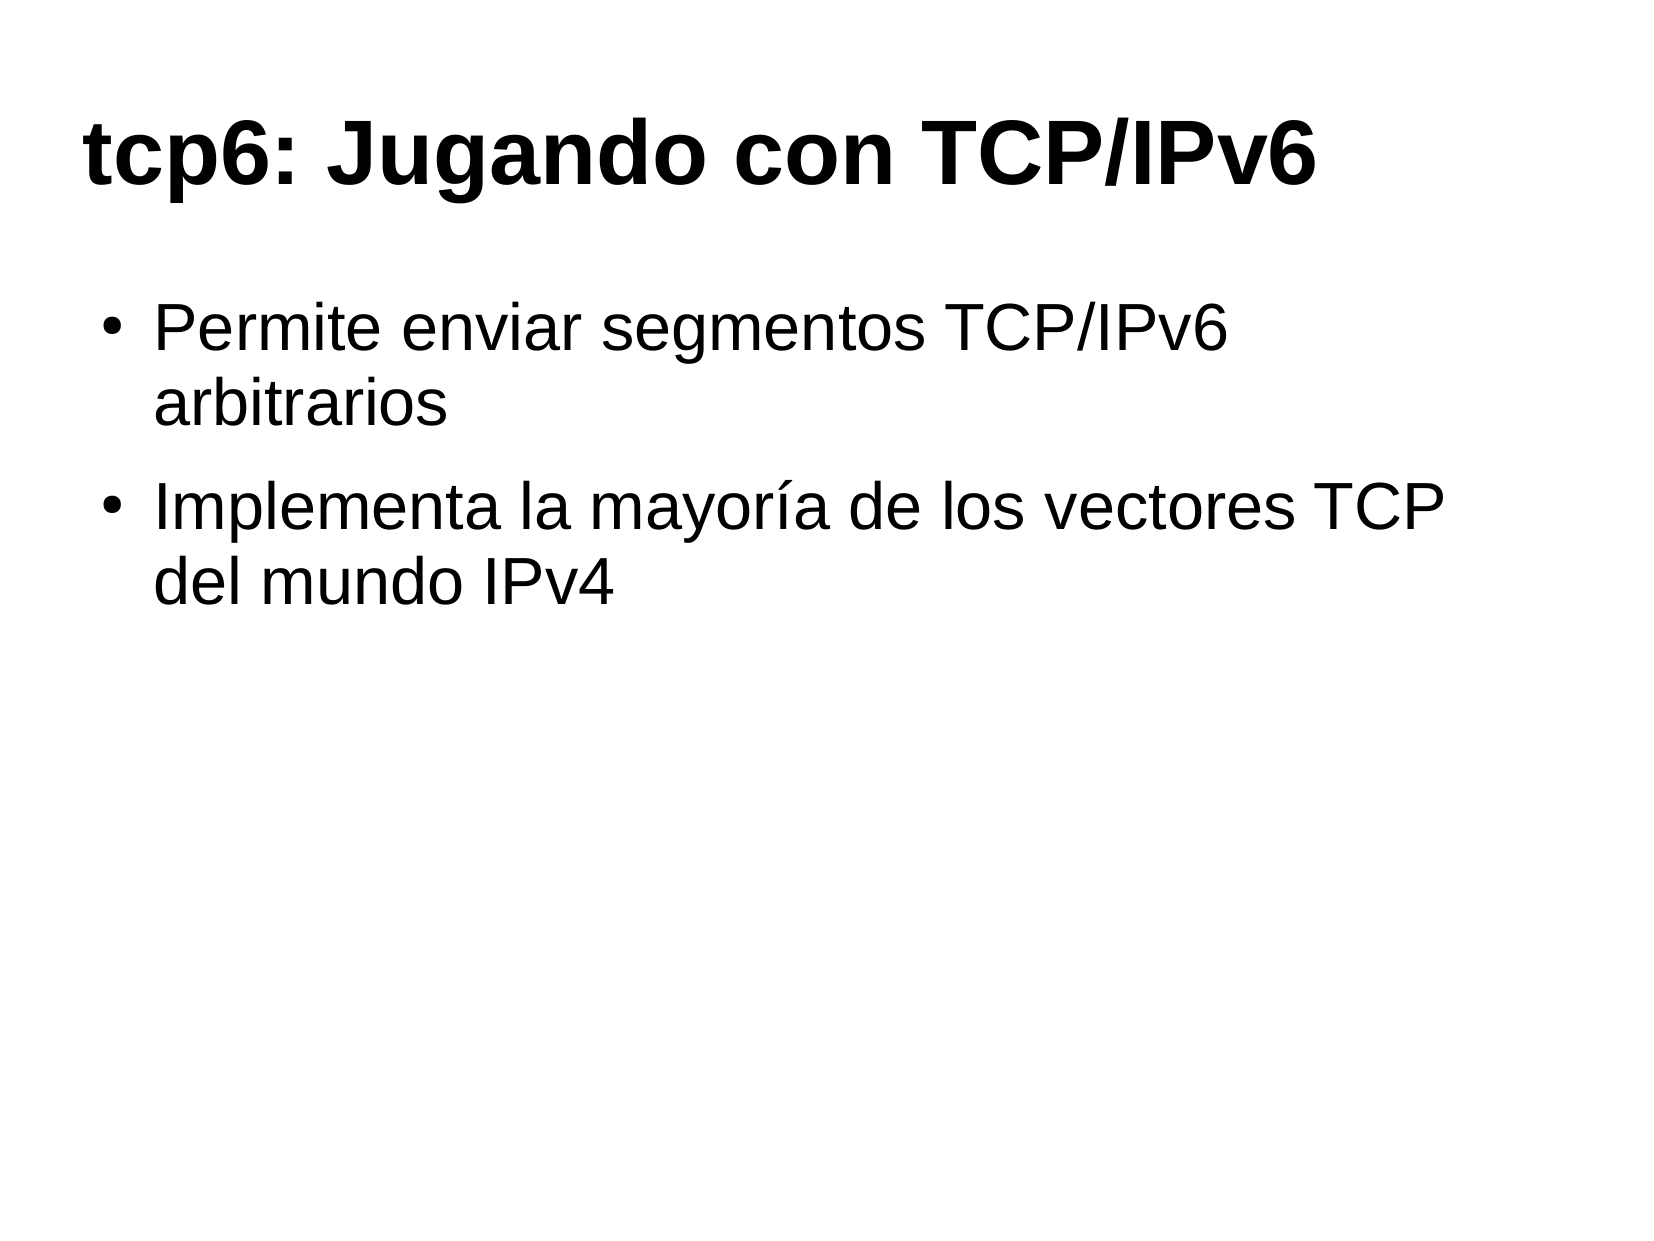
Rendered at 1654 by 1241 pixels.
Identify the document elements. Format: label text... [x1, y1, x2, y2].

title tcp6: Jugando con TCP/IPv6 [82, 49, 1571, 257]
list Permite enviar segmentos TCP/IPv6 arbitrarios Implementa la mayoría de los vectores TCP del mundo IPv4 [82, 290, 1538, 1010]
